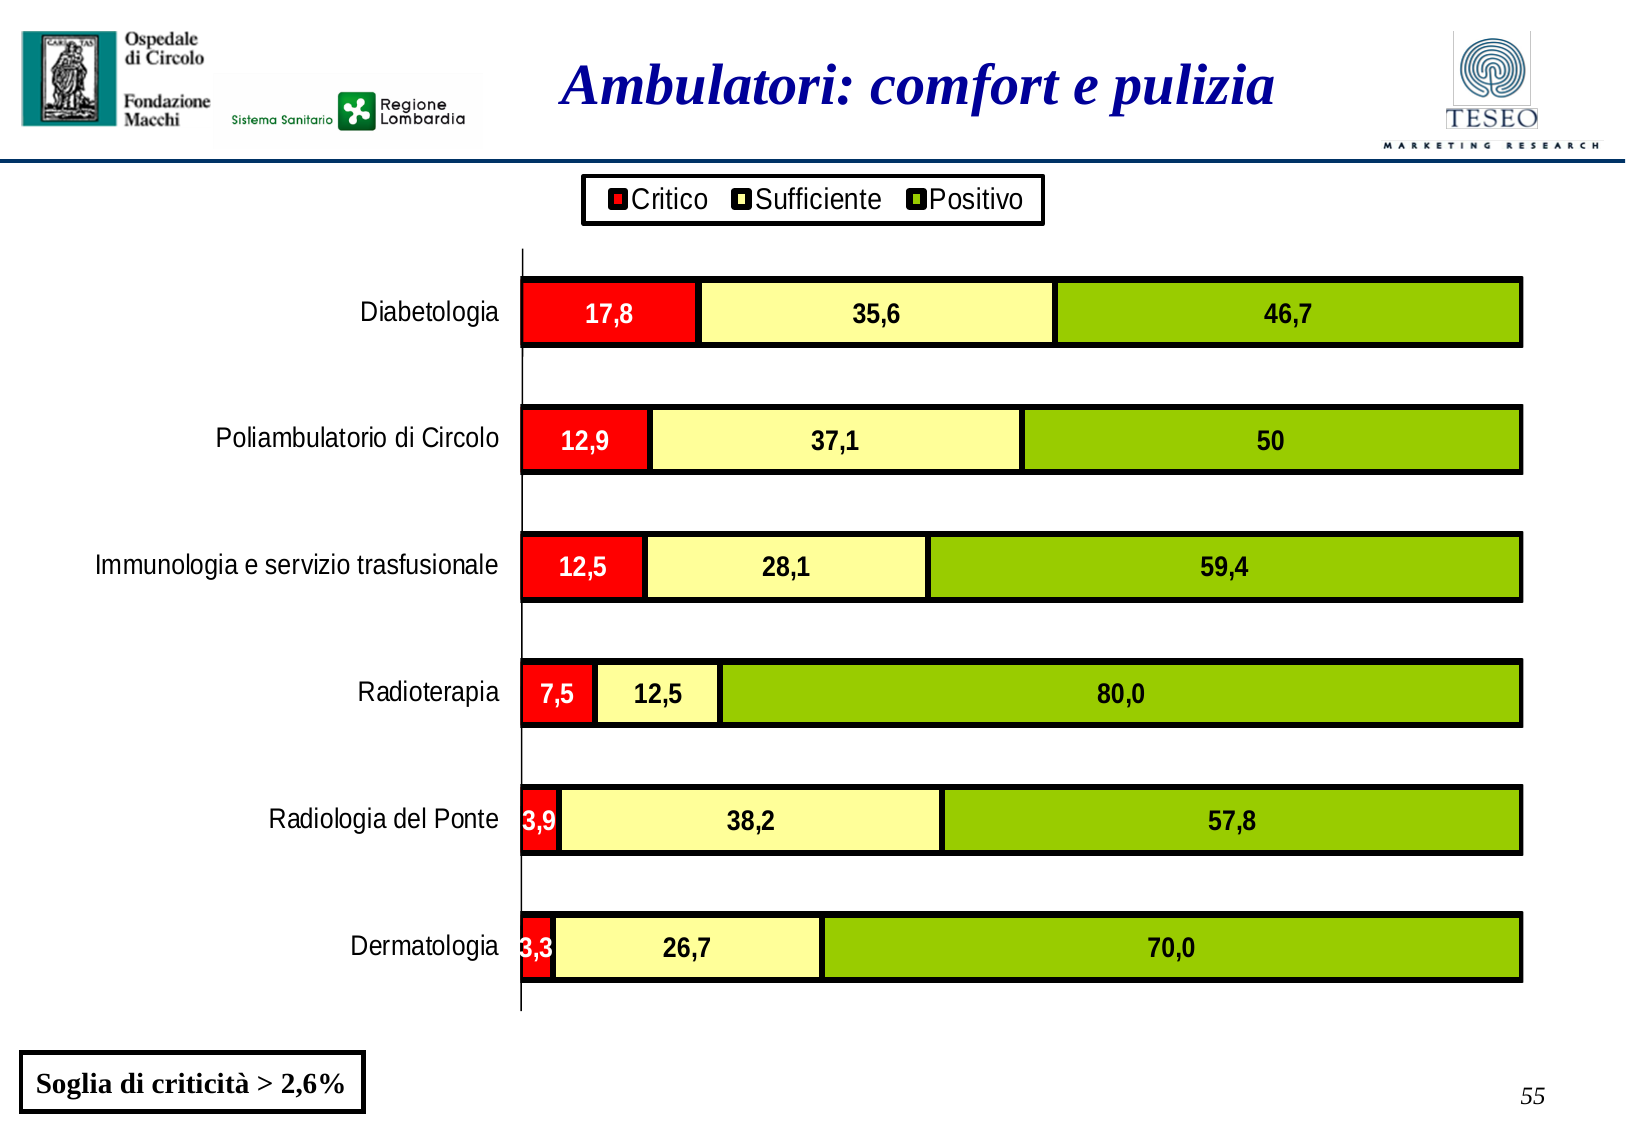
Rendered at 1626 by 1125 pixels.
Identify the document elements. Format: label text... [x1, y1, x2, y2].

picture [21, 31, 483, 149]
text_box Soglia di criticità > 2,6% [21, 1052, 364, 1112]
text_box Ambulatori: comfort e pulizia [375, 18, 1463, 144]
picture [1381, 31, 1604, 149]
picture [81, 160, 1544, 1035]
